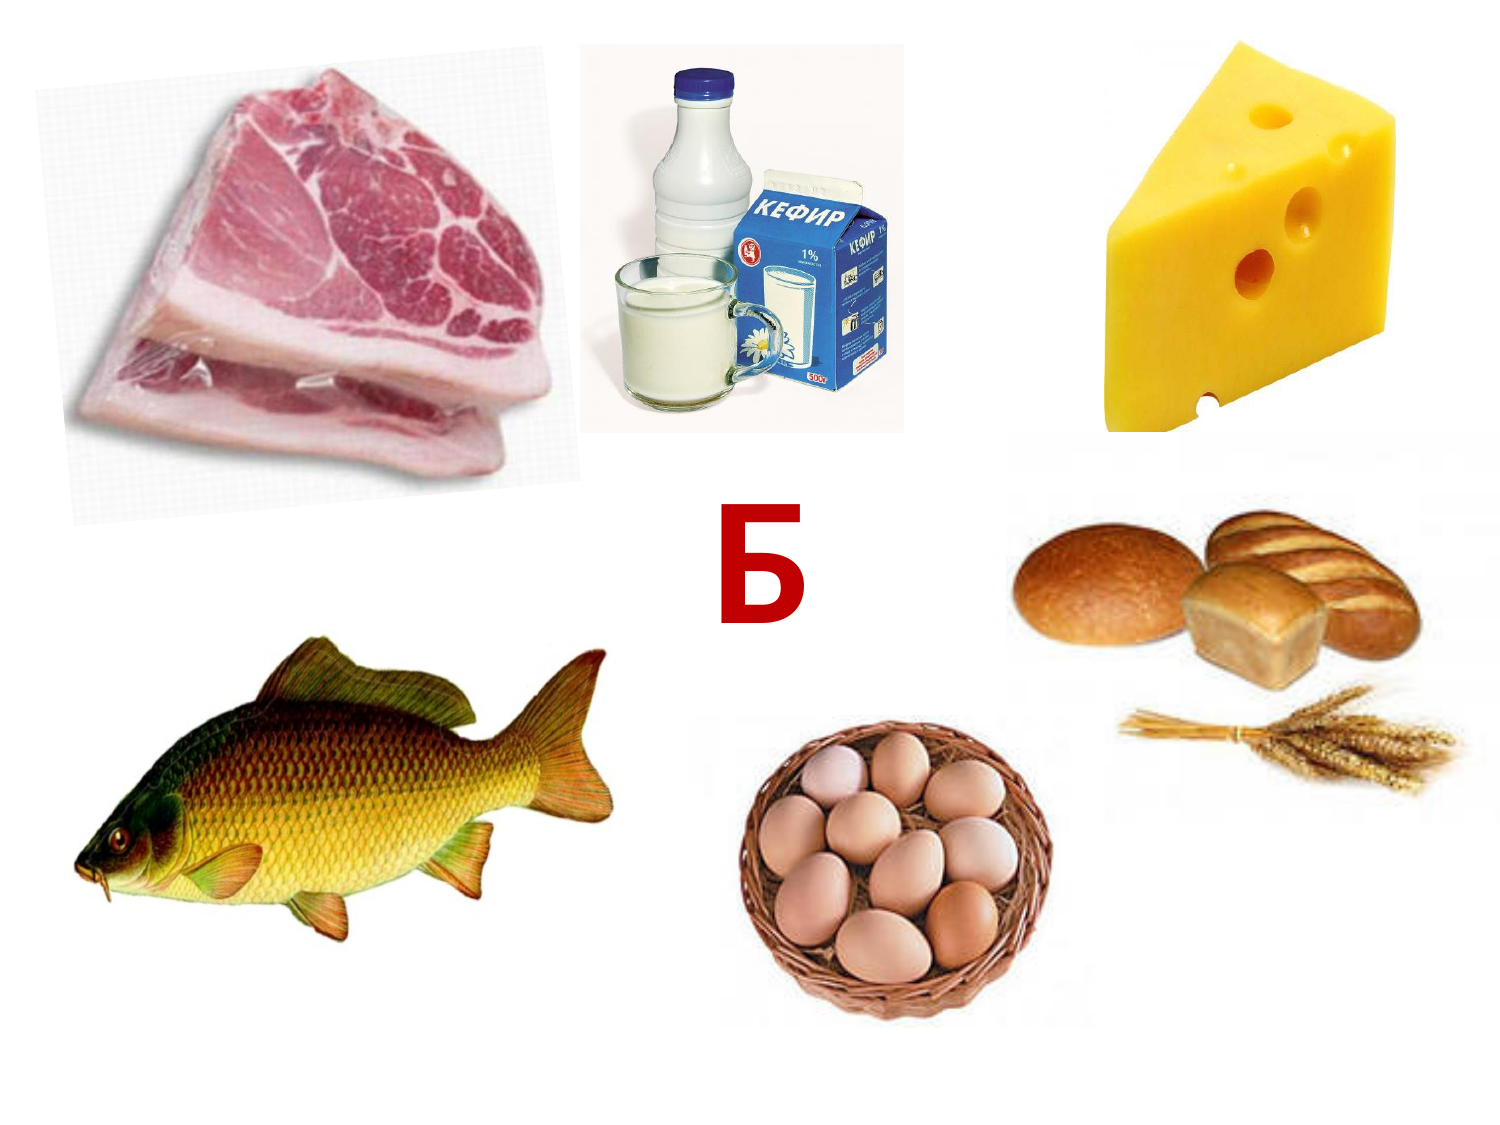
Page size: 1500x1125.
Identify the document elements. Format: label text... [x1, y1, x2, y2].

title Б [620, 432, 904, 628]
picture [34, 44, 581, 526]
picture [64, 524, 658, 1028]
picture [690, 40, 1500, 1028]
picture [580, 44, 904, 433]
